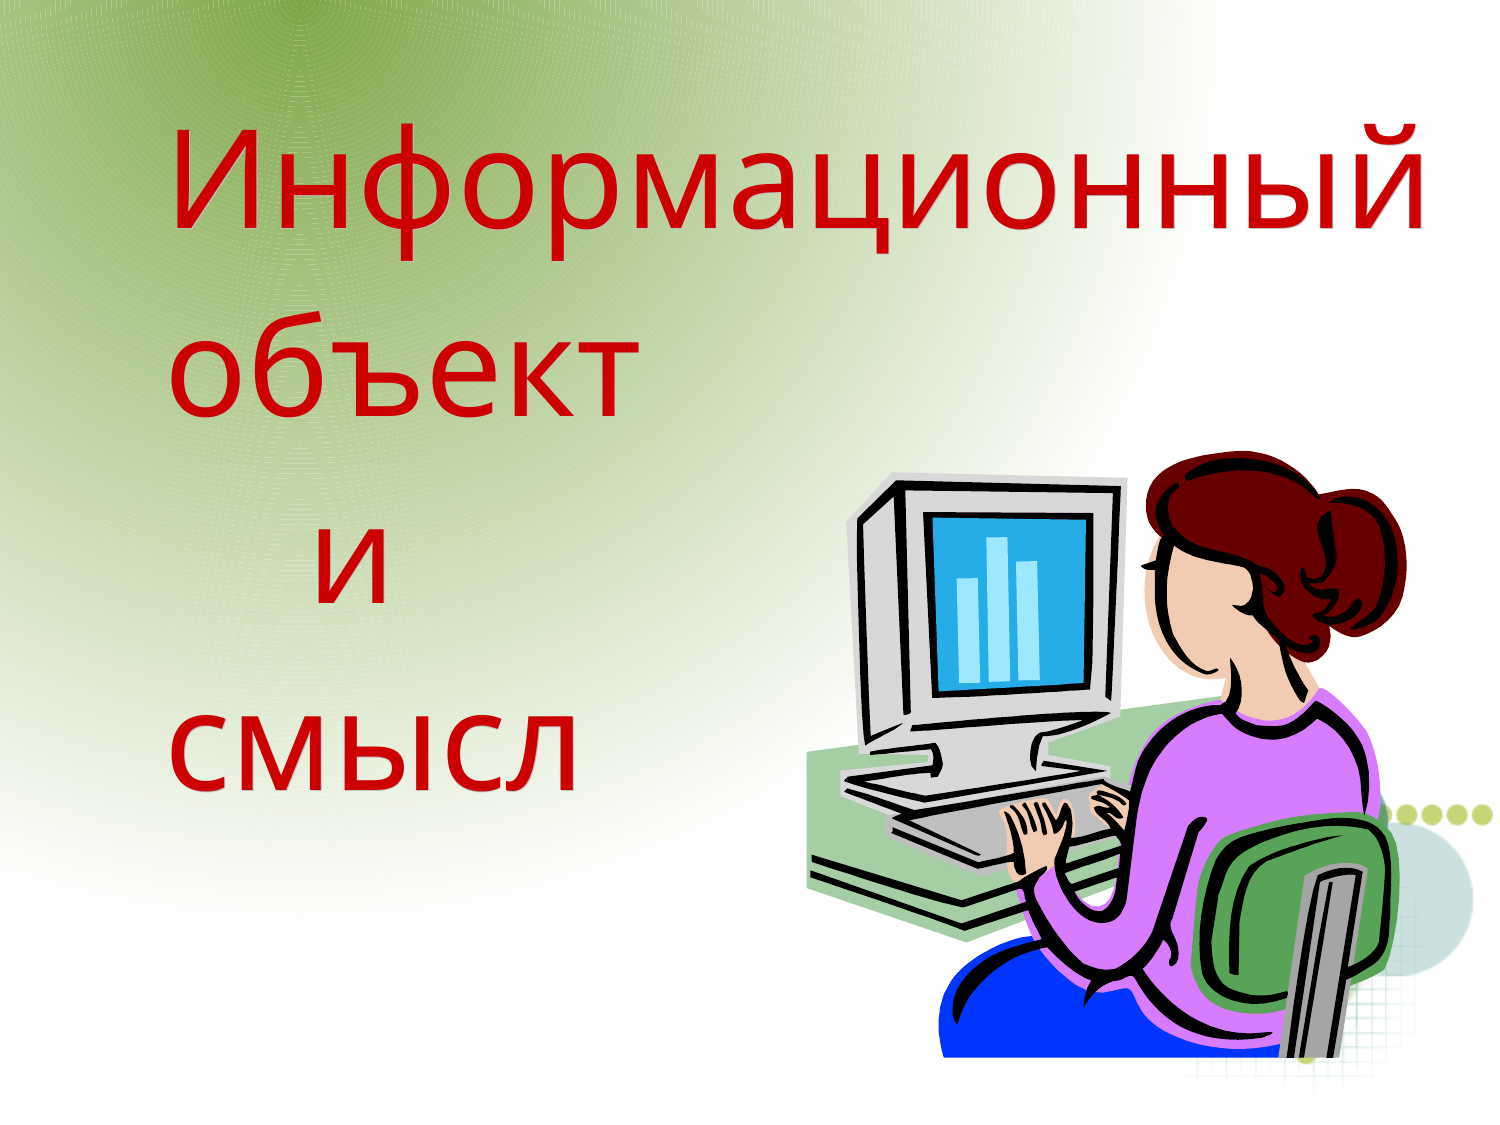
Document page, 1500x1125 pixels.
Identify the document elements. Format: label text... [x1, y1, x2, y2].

picture [806, 450, 1500, 1098]
title Информационный объект и смысл [150, 50, 1500, 863]
